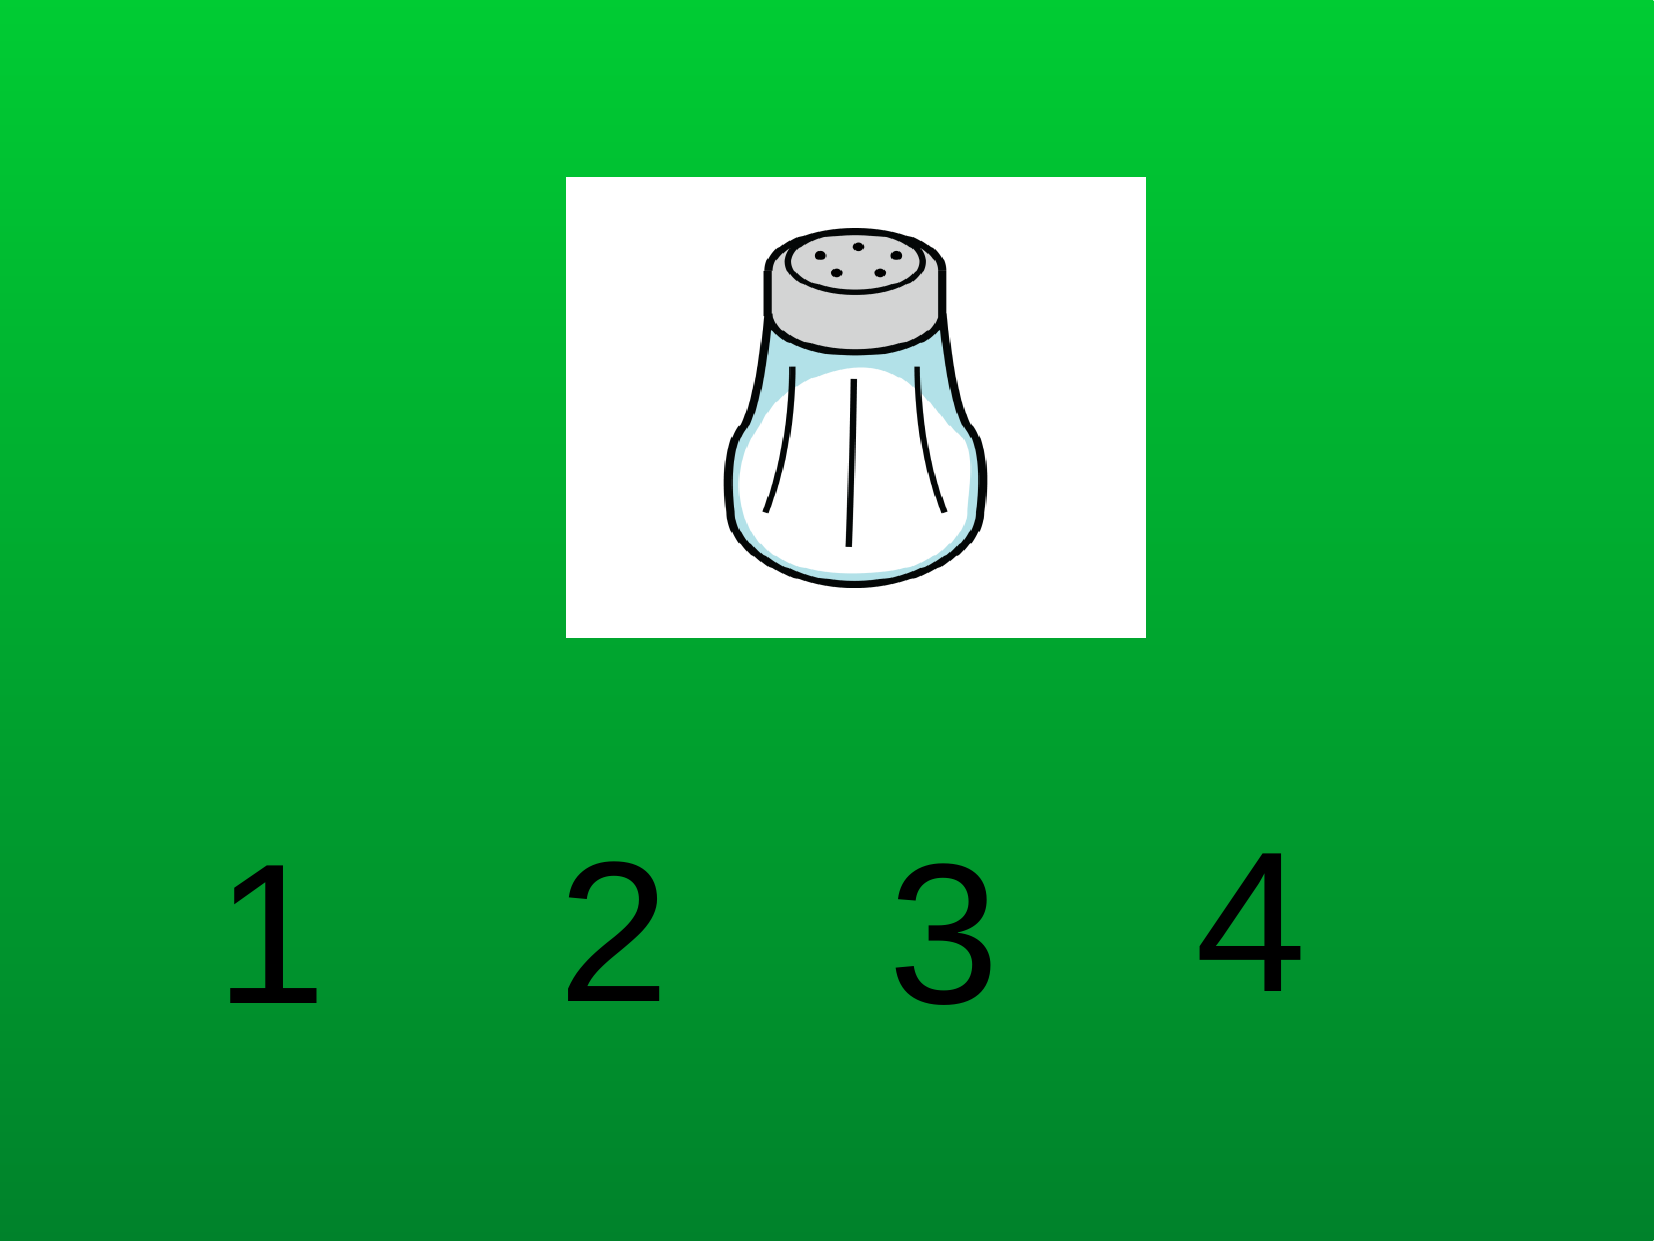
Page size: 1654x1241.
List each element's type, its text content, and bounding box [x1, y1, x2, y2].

text_box 2 [543, 812, 780, 1052]
text_box 4 [1181, 803, 1418, 1042]
text_box 3 [874, 814, 1111, 1054]
text_box 1 [200, 814, 438, 1054]
picture [566, 177, 1146, 638]
